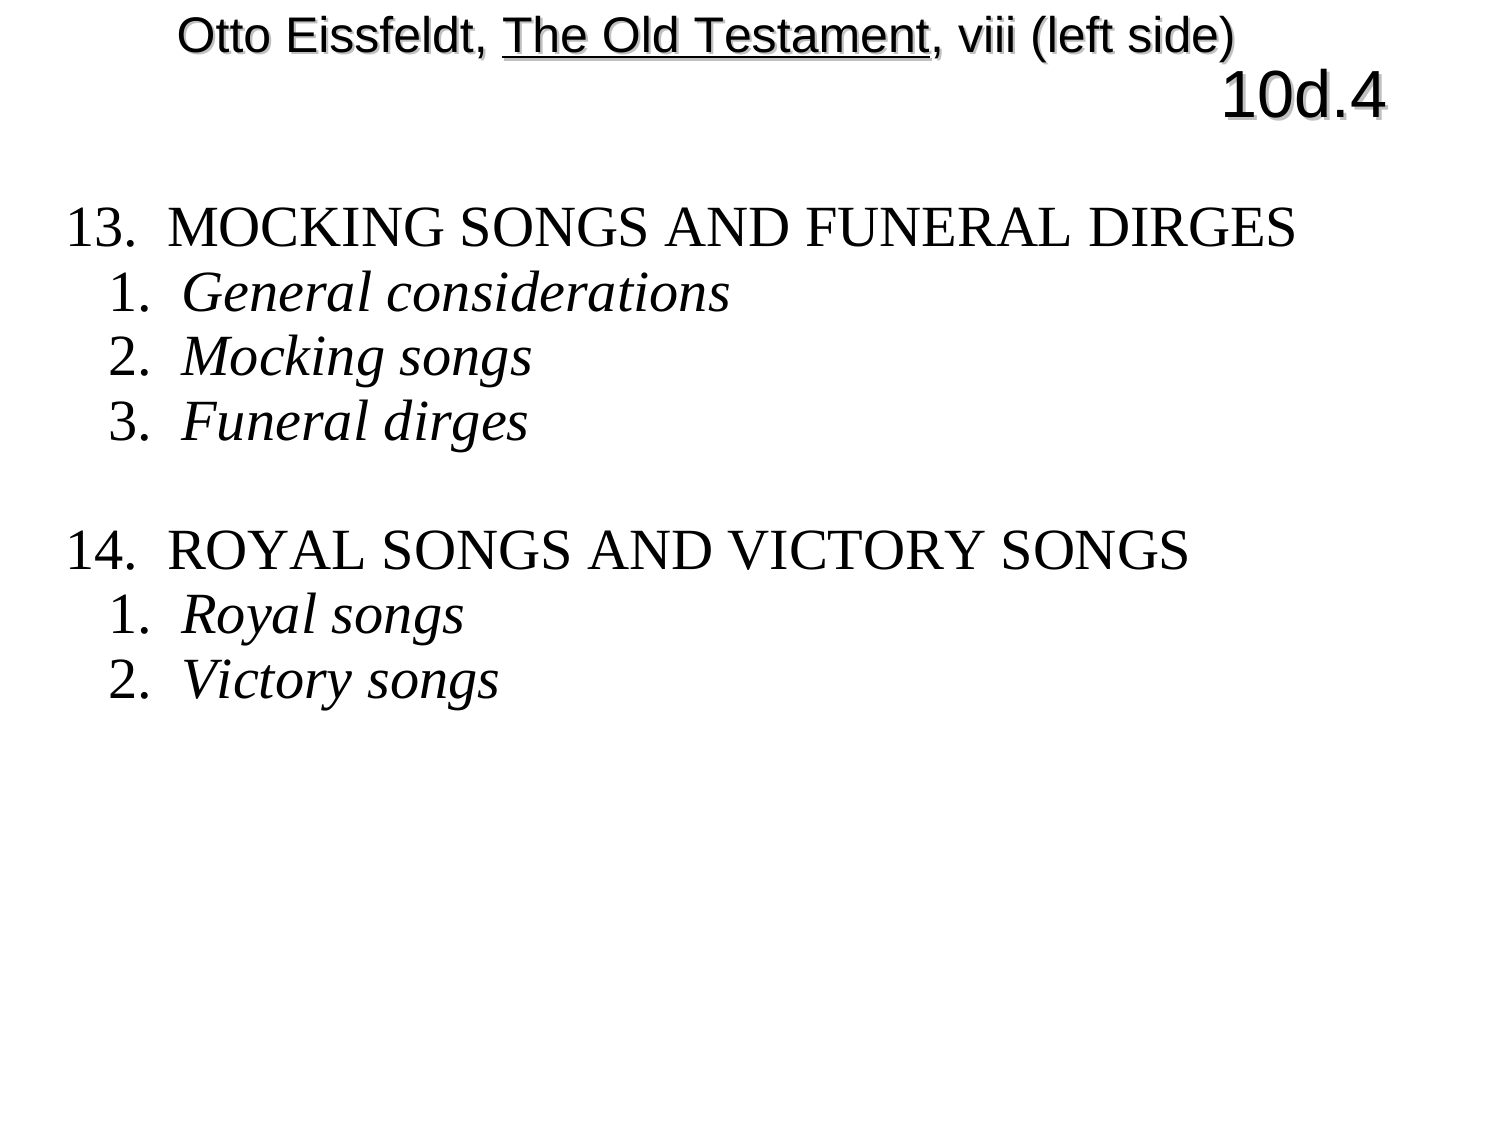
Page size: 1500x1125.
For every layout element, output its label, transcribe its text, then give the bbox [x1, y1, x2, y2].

text_box Otto Eissfeldt, The Old Testament, viii (left side) [112, 0, 1300, 71]
text_box 13. MOCKING SONGS AND FUNERAL DIRGES 1. General considerations 2. Mocking songs 3. Funeral dirges 14. ROYAL SONGS AND VICTORY SONGS 1. Royal songs 2. Victory songs [50, 186, 1476, 719]
text_box 10d.4 [1205, 49, 1469, 141]
